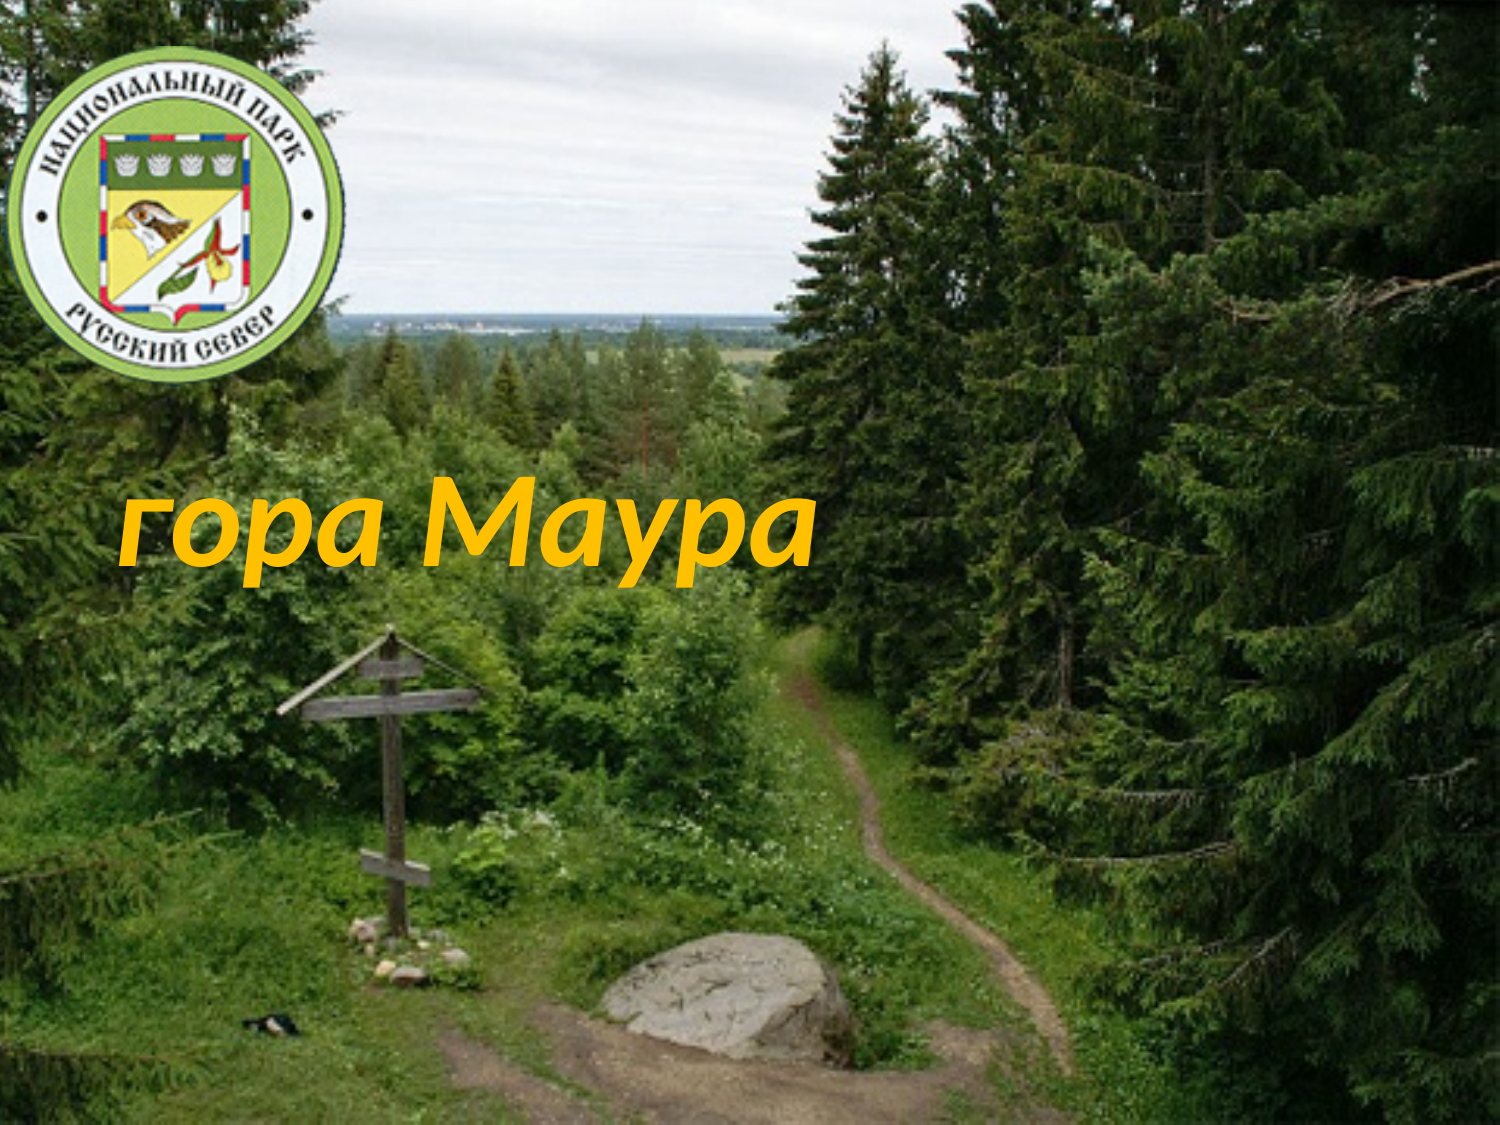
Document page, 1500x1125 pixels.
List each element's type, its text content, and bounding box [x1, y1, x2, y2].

text_box гора Маура [97, 421, 837, 602]
picture [0, 0, 1500, 1125]
